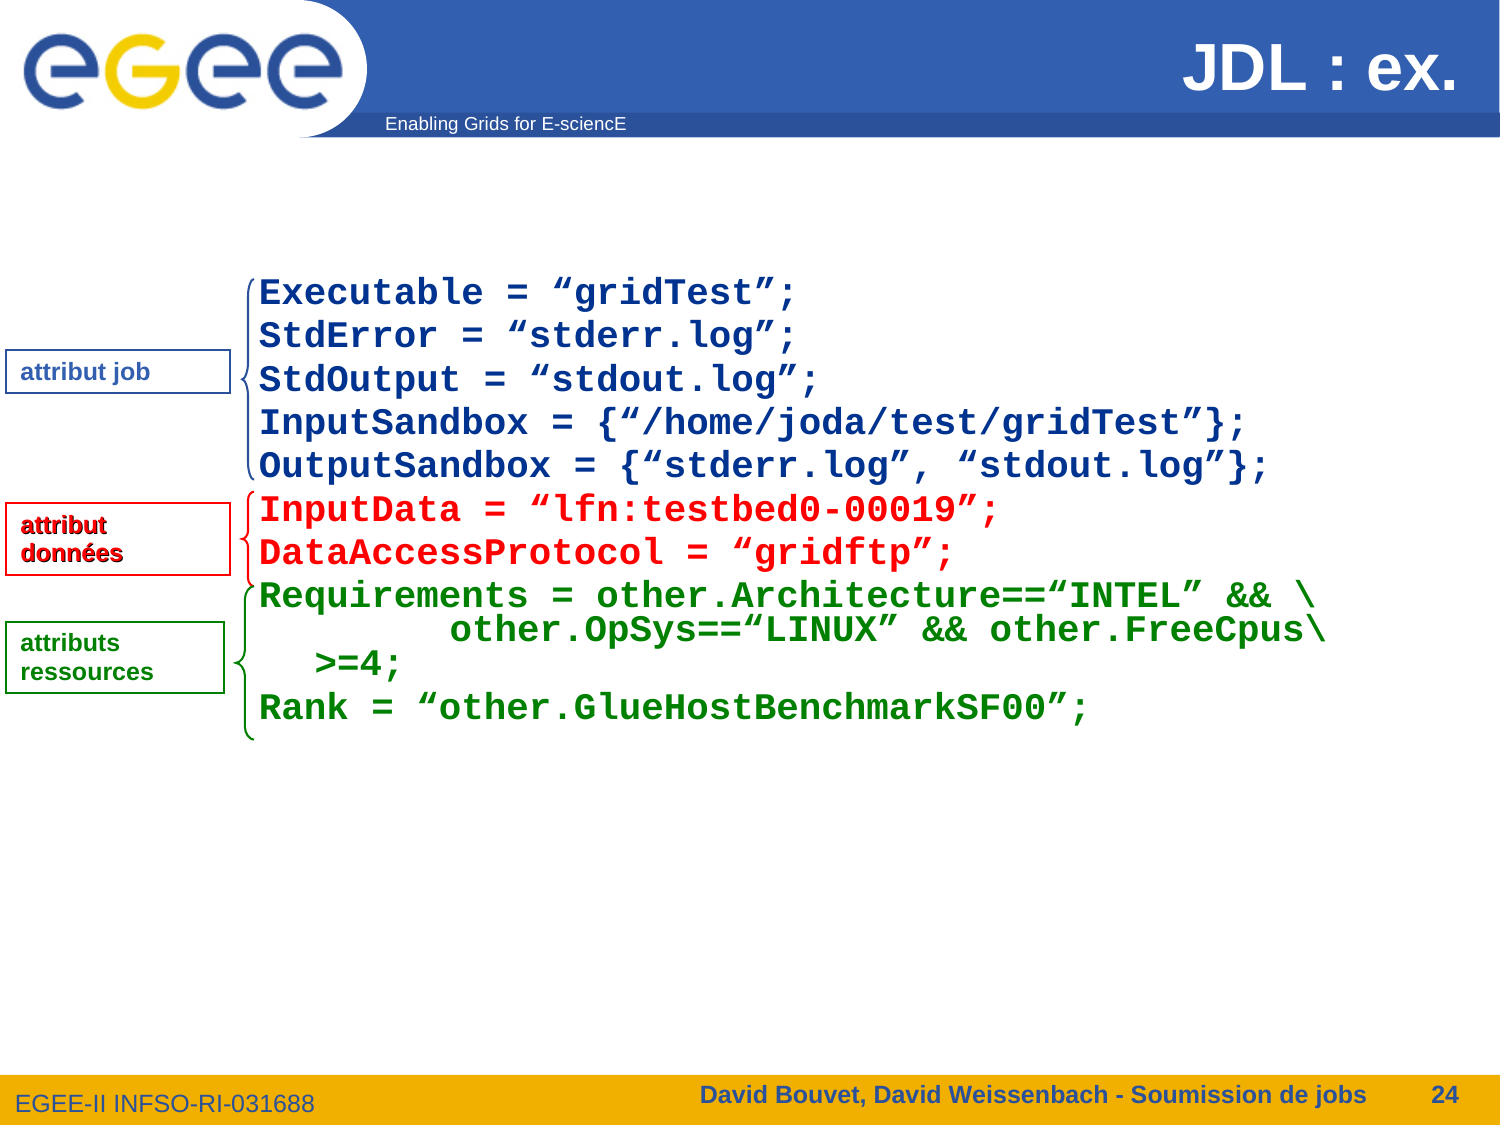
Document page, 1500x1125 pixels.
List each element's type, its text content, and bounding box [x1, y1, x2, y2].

text_box attribut job [5, 349, 231, 394]
title JDL : ex. [369, 10, 1475, 124]
text_box attribut données [5, 503, 231, 575]
list Executable = “gridTest”; StdError = “stderr.log”; StdOutput = “stdout.log”; InputSandbox = {“/home/joda/test/gridTest”}; OutputSandbox = {“stderr.log”, “stdout.log”}; InputData = “lfn:testbed0-00019”; DataAccessProtocol = “gridftp”; Requirements = other.Architecture==“INTEL” && \ other.OpSys==“LINUX” && other.FreeCpus\ >=4; Rank = “other.GlueHostBenchmarkSF00”; [56, 159, 1466, 1051]
text_box attributs ressources [5, 621, 224, 694]
picture [18, 30, 349, 112]
